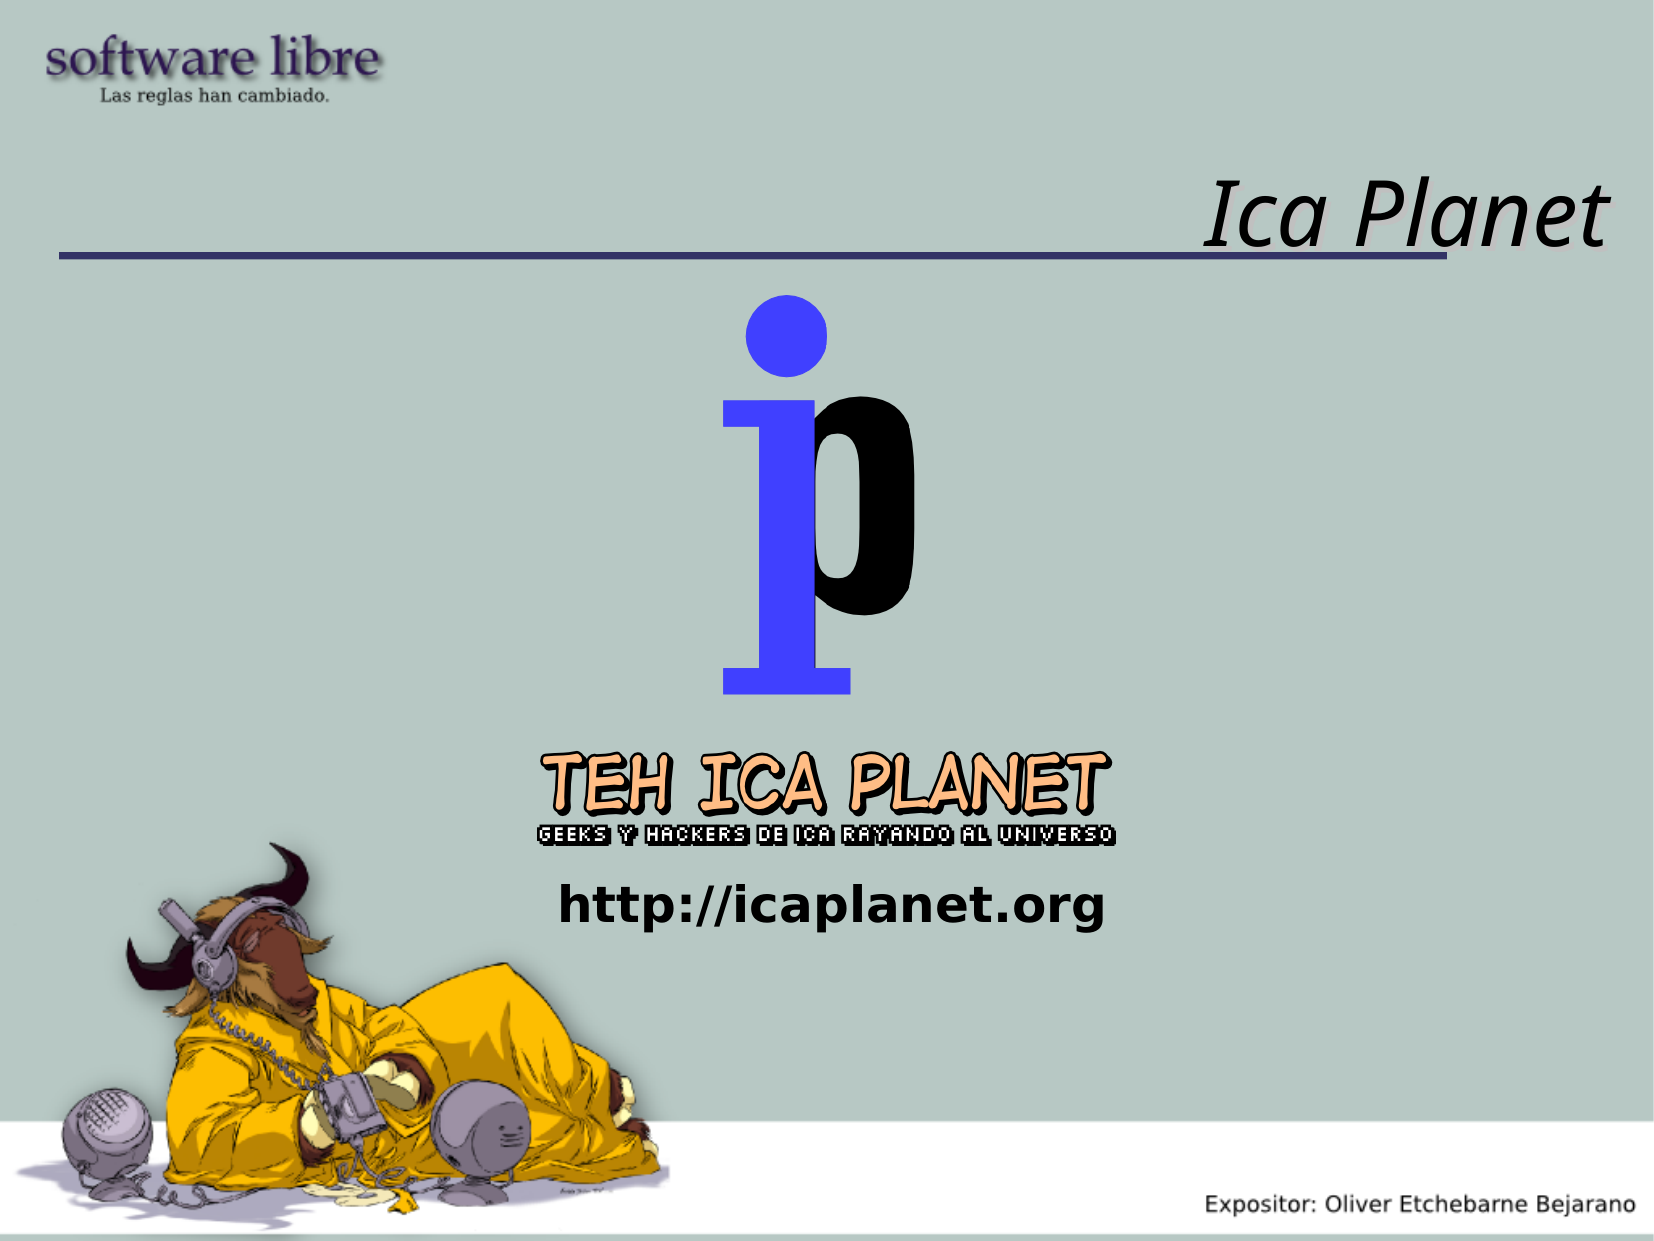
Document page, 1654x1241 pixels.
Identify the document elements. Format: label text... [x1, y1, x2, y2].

picture [0, 0, 1654, 1241]
text_box Ica Planet [59, 140, 1625, 266]
text_box [59, 252, 1447, 260]
text_box http://icaplanet.org [542, 868, 1123, 942]
